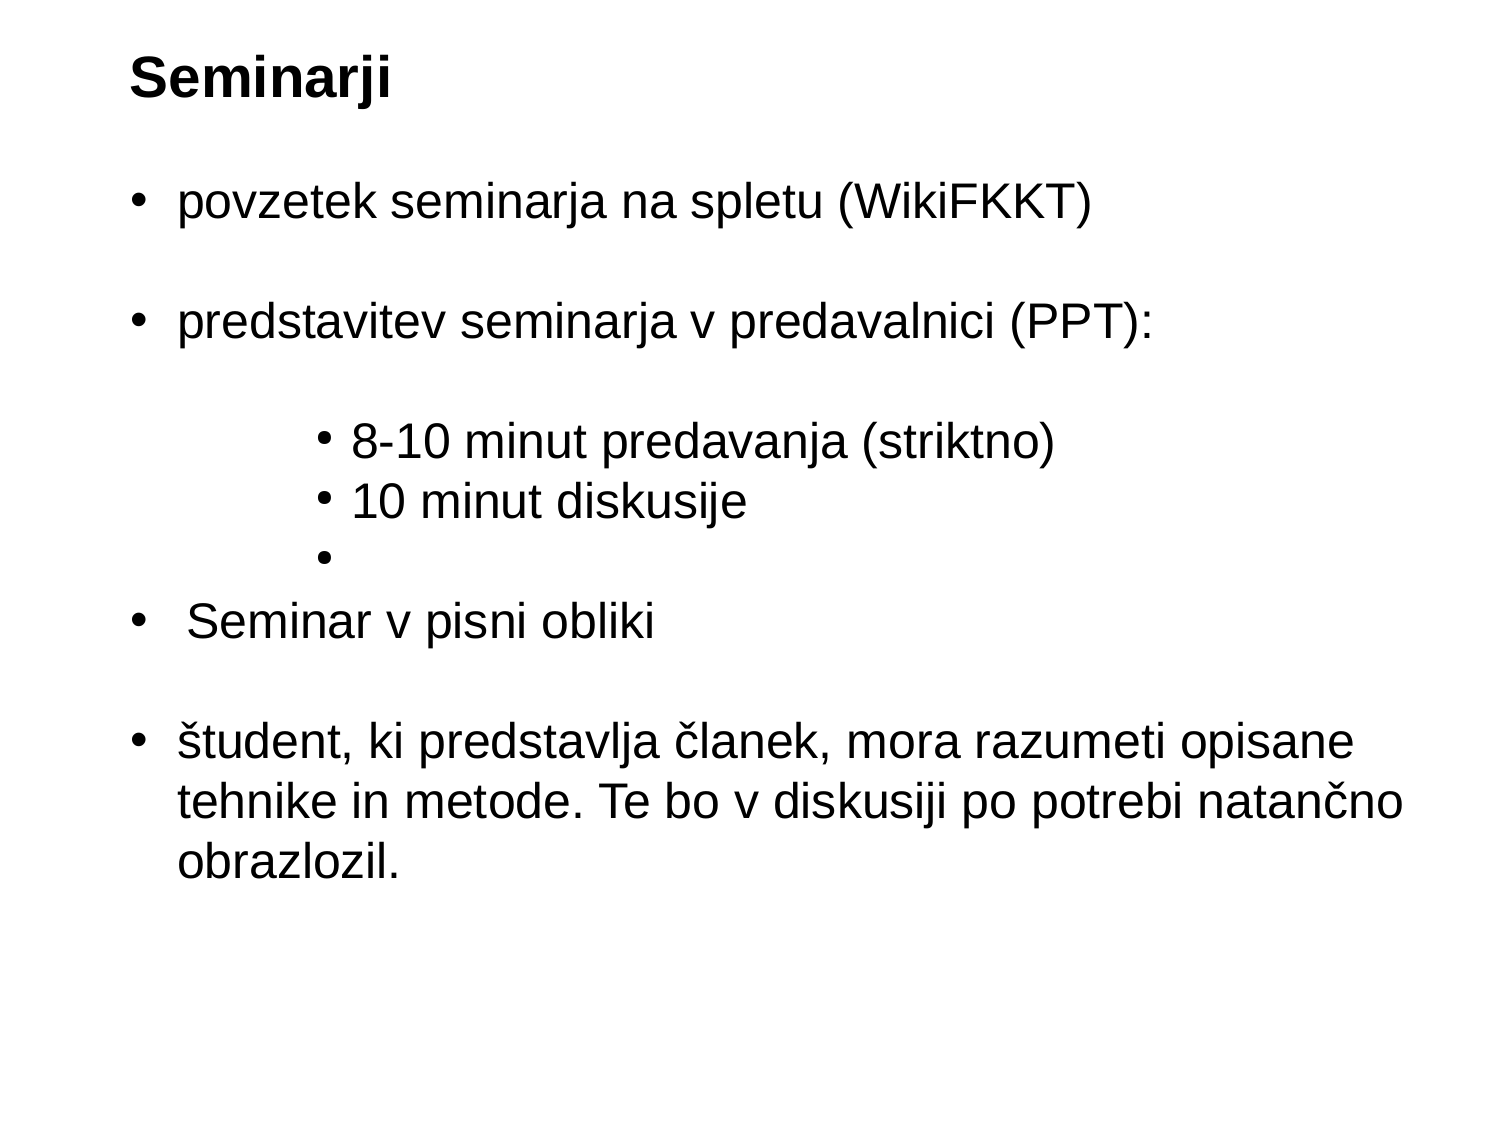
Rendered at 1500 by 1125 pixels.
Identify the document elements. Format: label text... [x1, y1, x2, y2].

text_box Seminarji povzetek seminarja na spletu (WikiFKKT) predstavitev seminarja v predavalnici (PPT): 8-10 minut predavanja (striktno) 10 minut diskusije Seminar v pisni obliki študent, ki predstavlja članek, mora razumeti opisane tehnike in metode. Te bo v diskusiji po potrebi natančno obrazlozil. [115, 31, 1478, 897]
